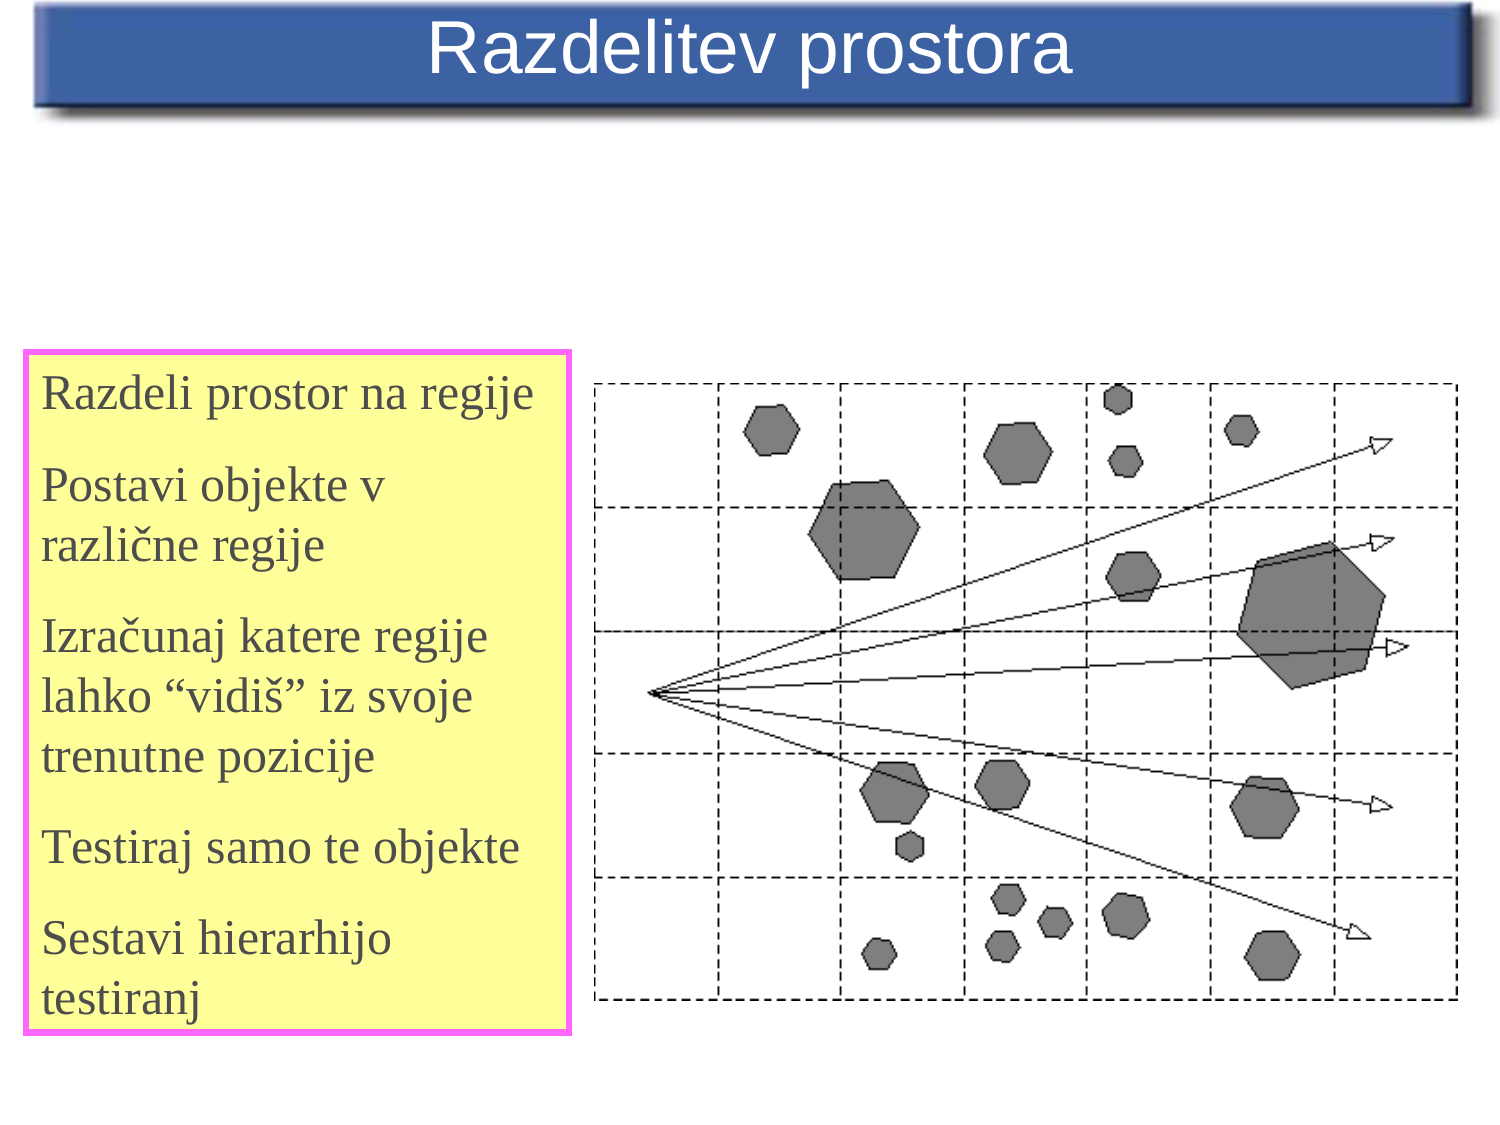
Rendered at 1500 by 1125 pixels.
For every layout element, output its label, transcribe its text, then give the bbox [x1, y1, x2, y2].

picture [32, 0, 1500, 127]
text_box Razdeli prostor na regije Postavi objekte v različne regije Izračunaj katere regije lahko “vidiš” iz svoje trenutne pozicije Testiraj samo te objekte Sestavi hierarhijo testiranj [26, 352, 570, 1033]
picture [594, 383, 1458, 1001]
title Razdelitev prostora [112, 0, 1388, 97]
